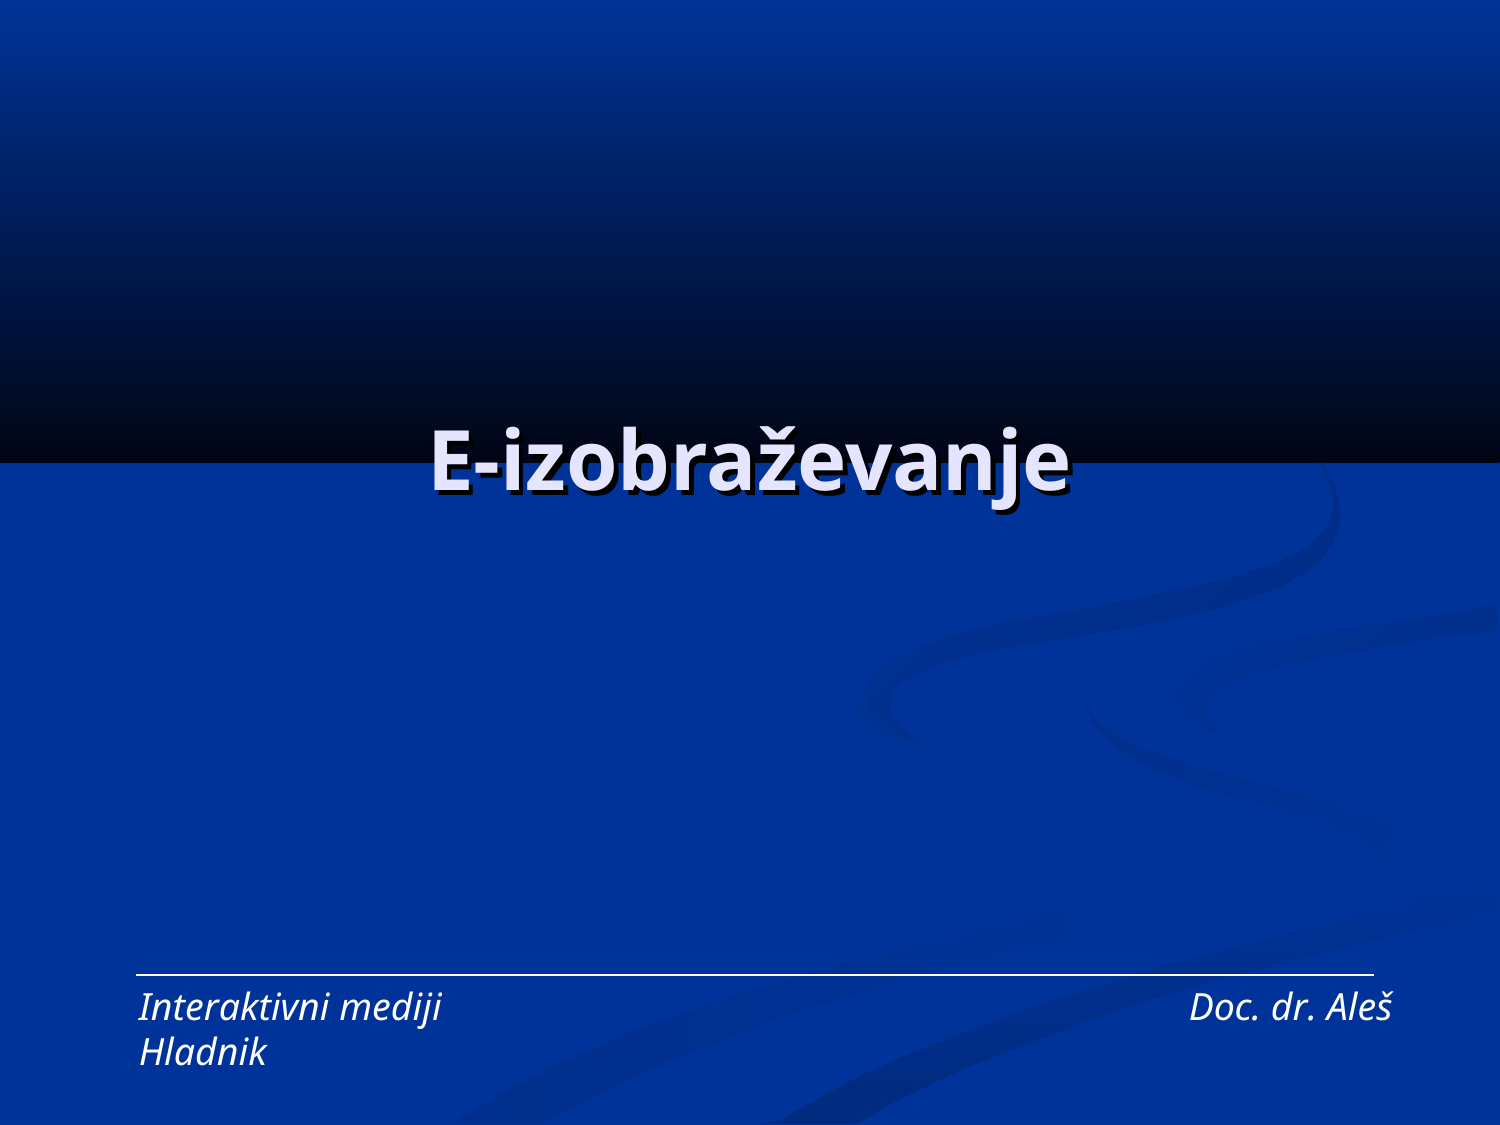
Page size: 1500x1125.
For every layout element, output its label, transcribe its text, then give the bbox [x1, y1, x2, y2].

title E-izobraževanje [135, 284, 1365, 601]
text_box Interaktivni mediji Doc. dr. Aleš Hladnik [123, 974, 1418, 1075]
